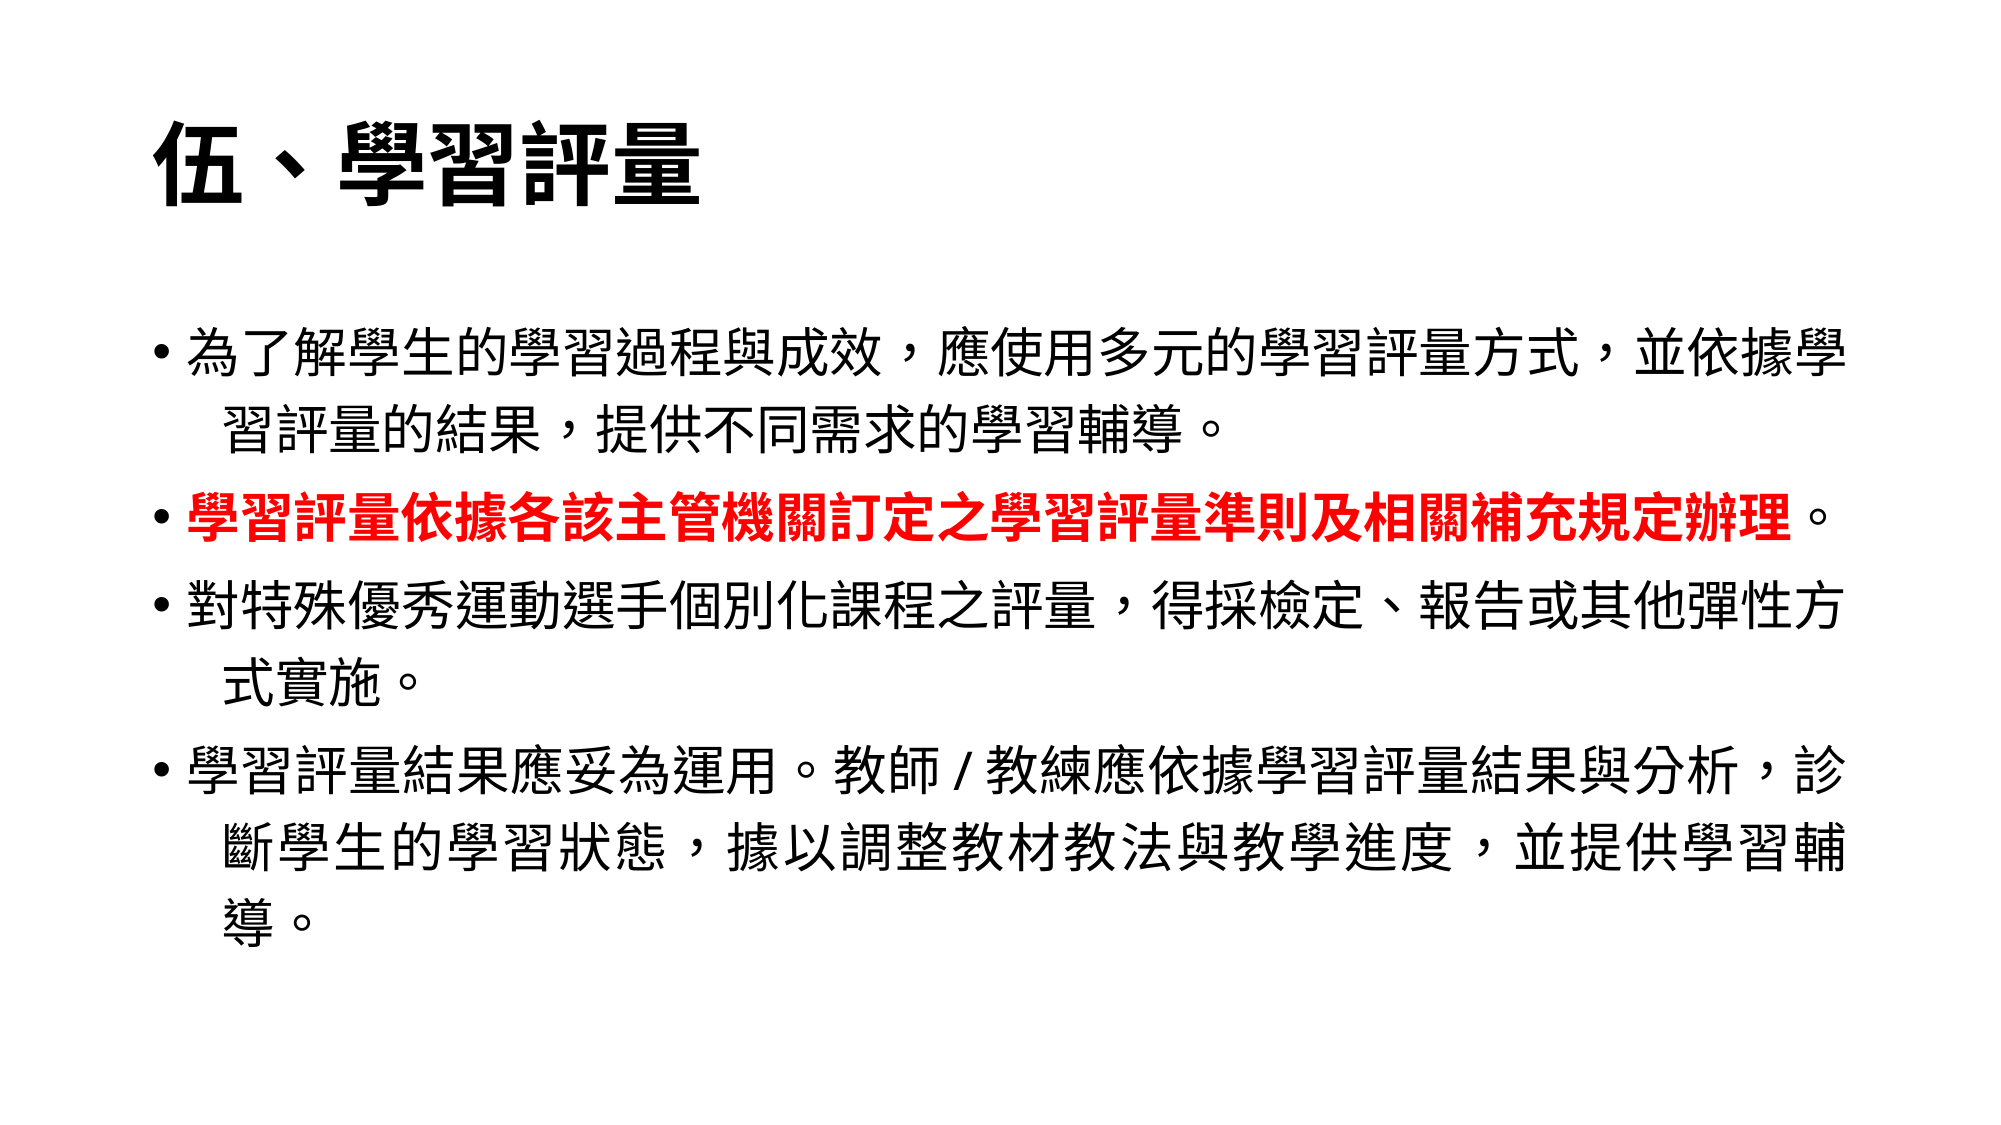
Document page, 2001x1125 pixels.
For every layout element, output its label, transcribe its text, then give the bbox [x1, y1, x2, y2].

list 為了解學生的學習過程與成效，應使用多元的學習評量方式，並依據學習評量的結果，提供不同需求的學習輔導。 學習評量依據各該主管機關訂定之學習評量準則及相關補充規定辦理。 對特殊優秀運動選手個別化課程之評量，得採檢定、報告或其他彈性方式實施。 學習評量結果應妥為運用。教師/教練應依據學習評量結果與分析，診斷學生的學習狀態，據以調整教材教法與教學進度，並提供學習輔導。 [137, 299, 1863, 1038]
title 伍、學習評量 [137, 59, 1863, 278]
